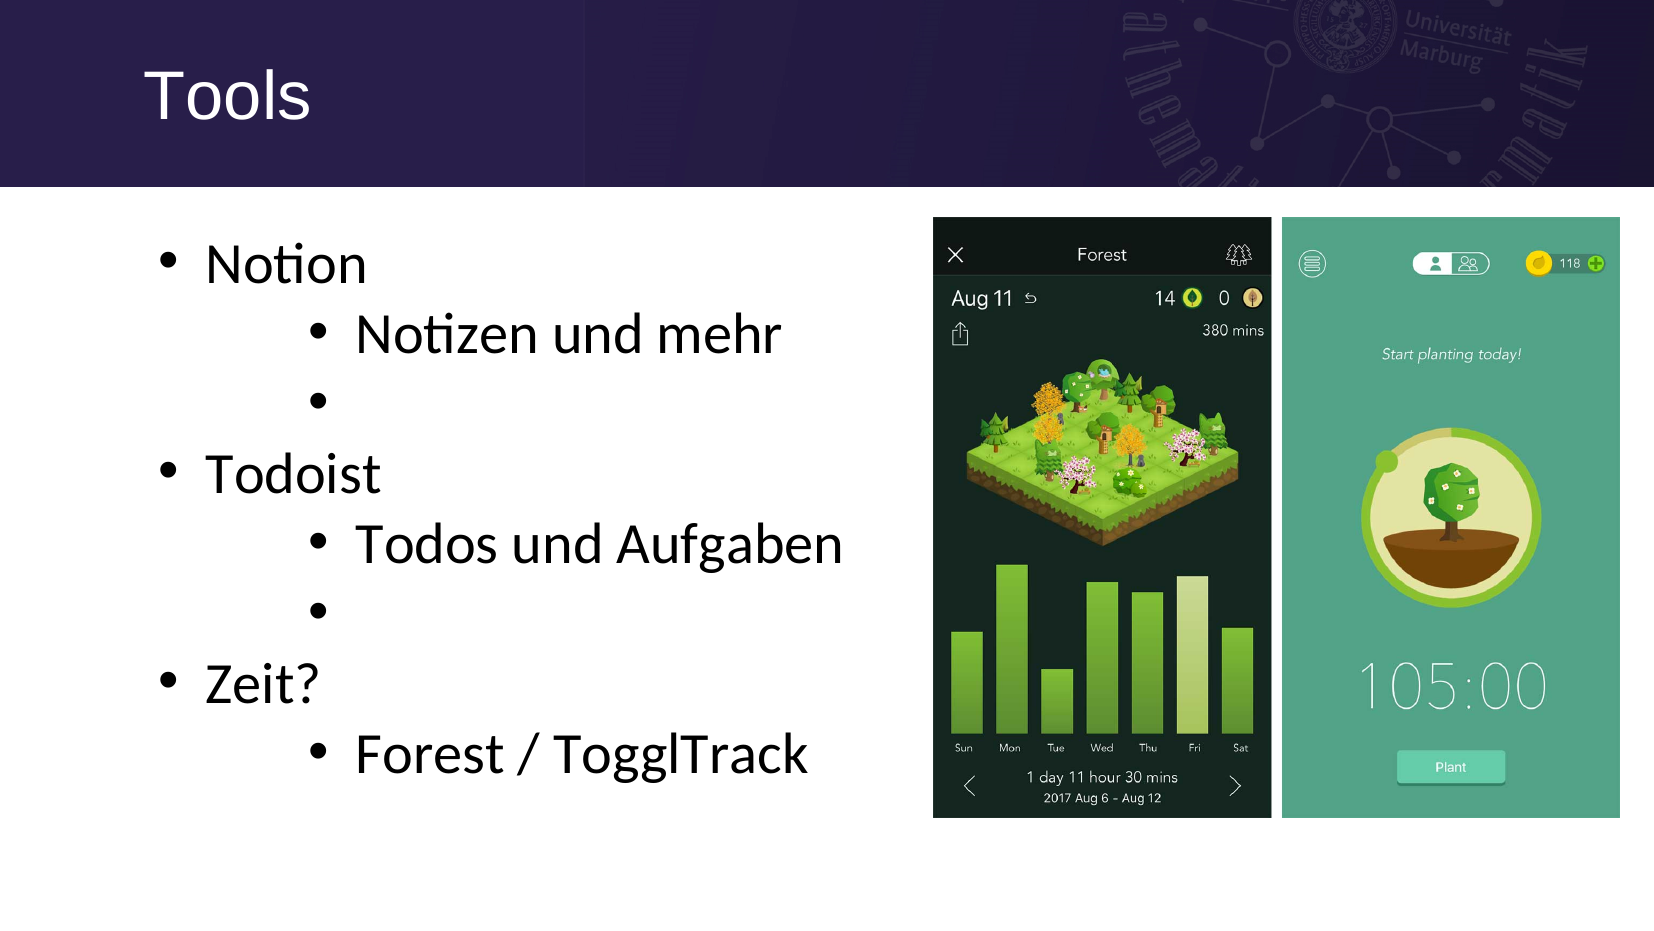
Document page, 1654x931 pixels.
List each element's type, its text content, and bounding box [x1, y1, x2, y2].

text_box Tools [143, 14, 1260, 170]
picture [0, 0, 1654, 187]
picture [933, 217, 1620, 818]
text_box Notion Notizen und mehr Todoist Todos und Aufgaben Zeit? Forest / TogglTrack [143, 217, 933, 799]
